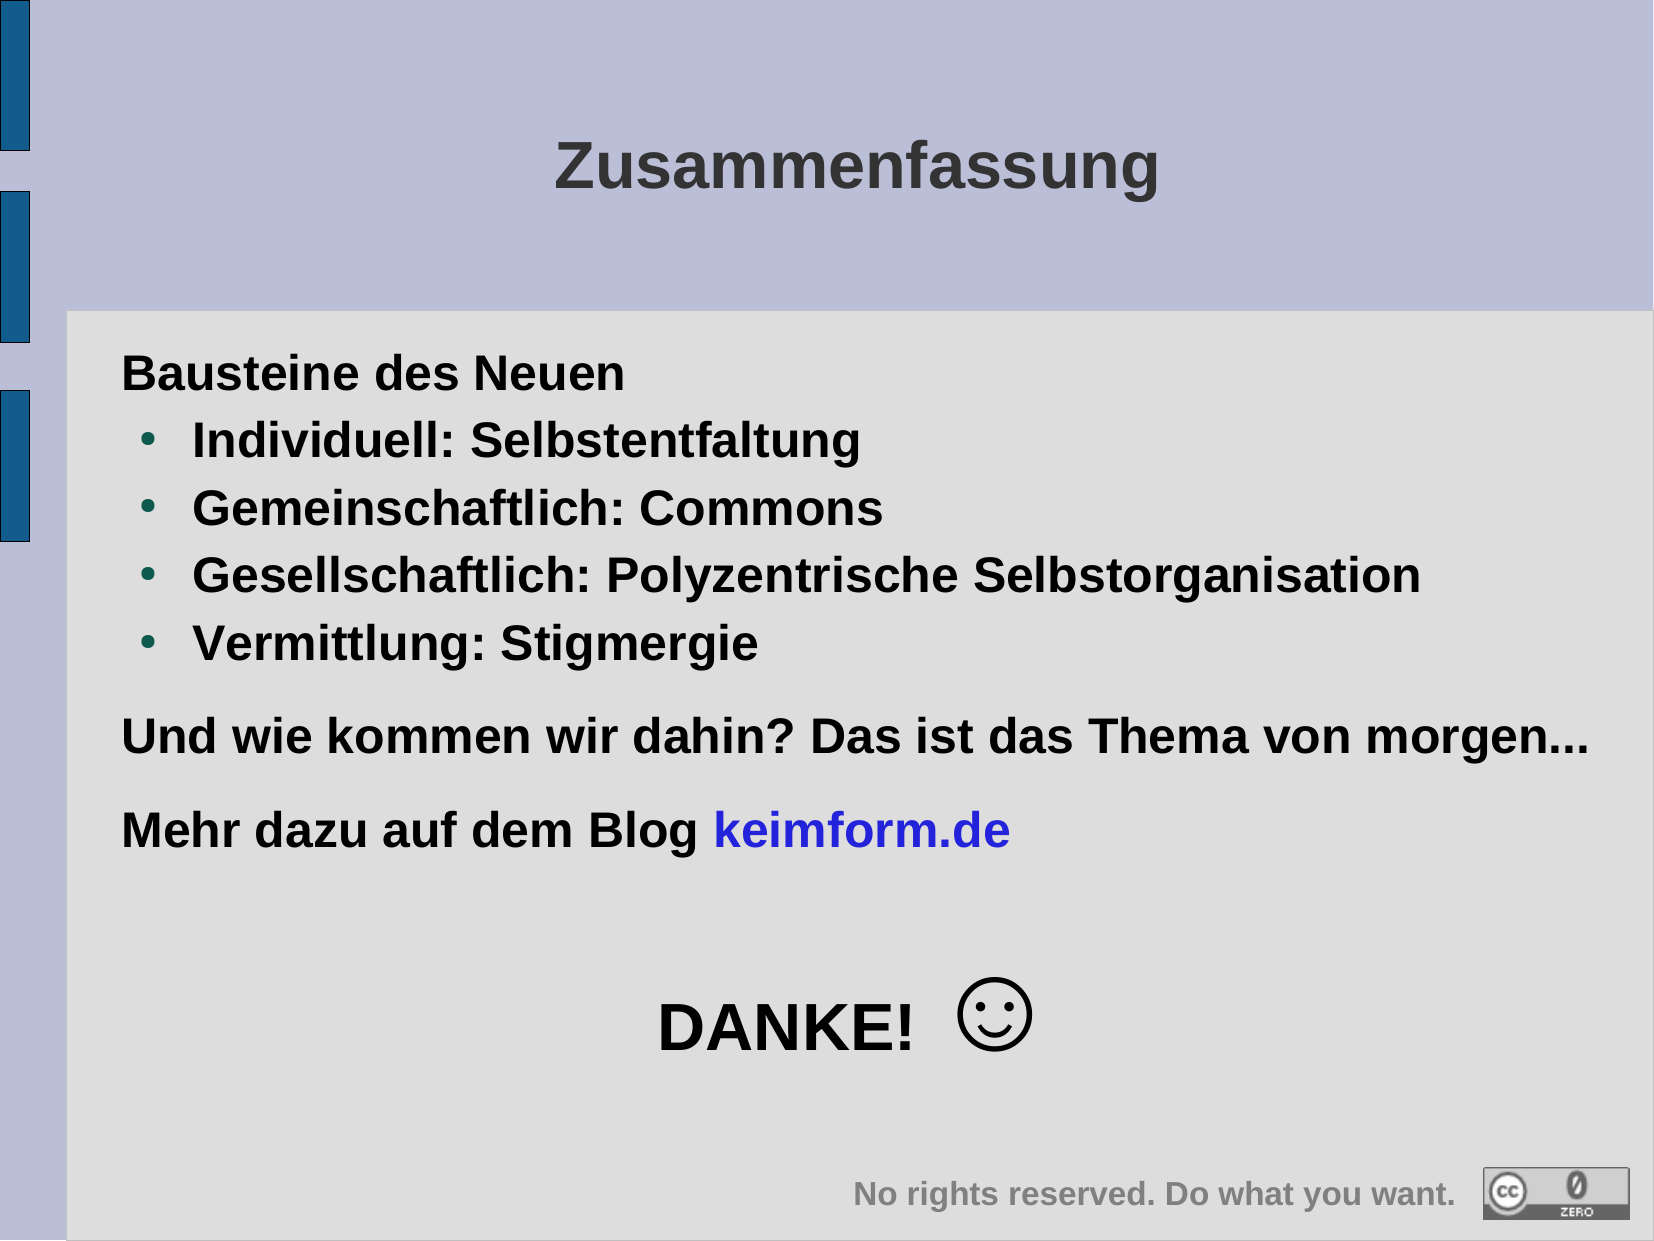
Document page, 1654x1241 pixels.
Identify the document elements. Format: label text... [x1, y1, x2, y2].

list Bausteine des Neuen Individuell: Selbstentfaltung Gemeinschaftlich: Commons Gesellschaftlich: Polyzentrische Selbstorganisation Vermittlung: Stigmergie Und wie kommen wir dahin? Das ist das Thema von morgen... Mehr dazu auf dem Blog keimform.de DANKE! ☺ [121, 344, 1595, 1152]
title Zusammenfassung [121, 61, 1595, 269]
text_box No rights reserved. Do what you want. [838, 1167, 1477, 1220]
picture [1483, 1167, 1630, 1220]
